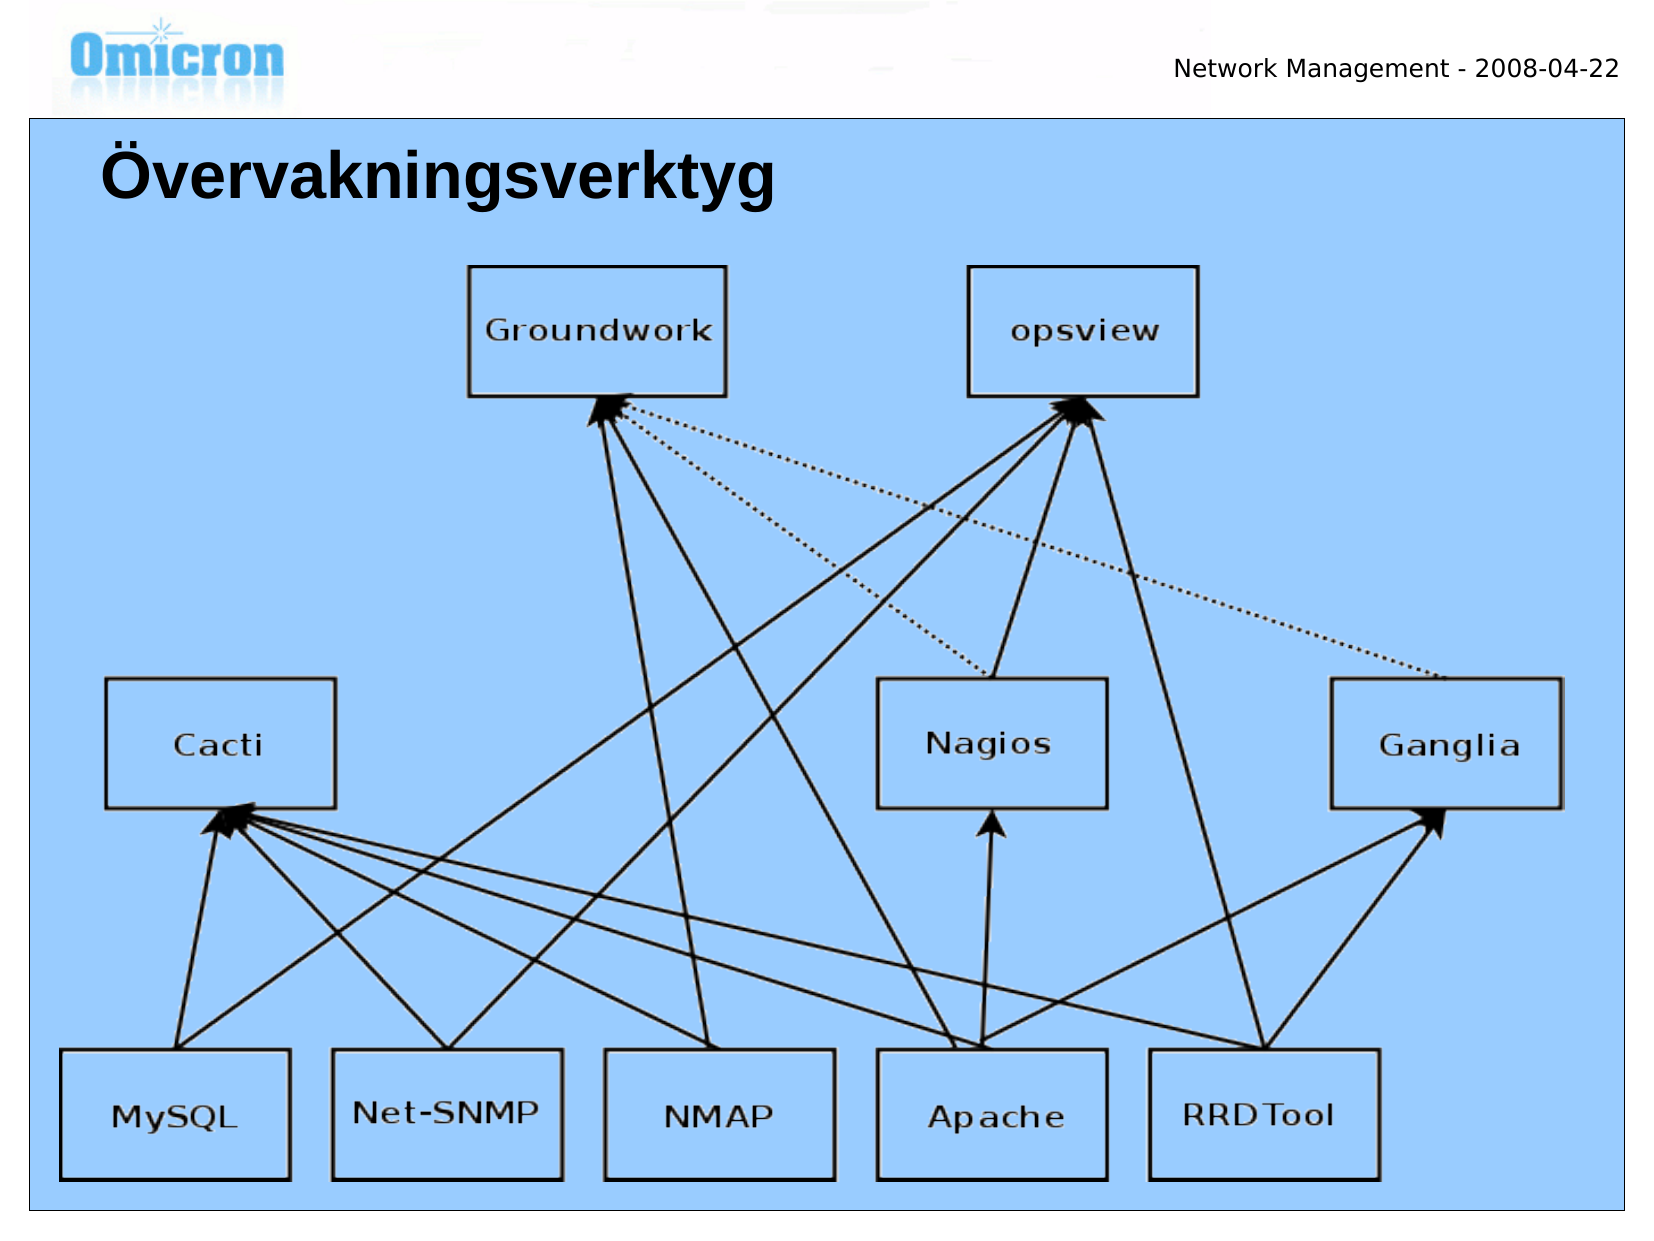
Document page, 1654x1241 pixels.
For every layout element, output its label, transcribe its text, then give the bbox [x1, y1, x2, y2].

text_box Network Management - 2008-04-22 [1158, 46, 1636, 91]
picture [59, 265, 1565, 1182]
text_box [29, 118, 1625, 1211]
list Övervakningsverktyg [82, 138, 1571, 1100]
picture [29, 0, 1211, 118]
